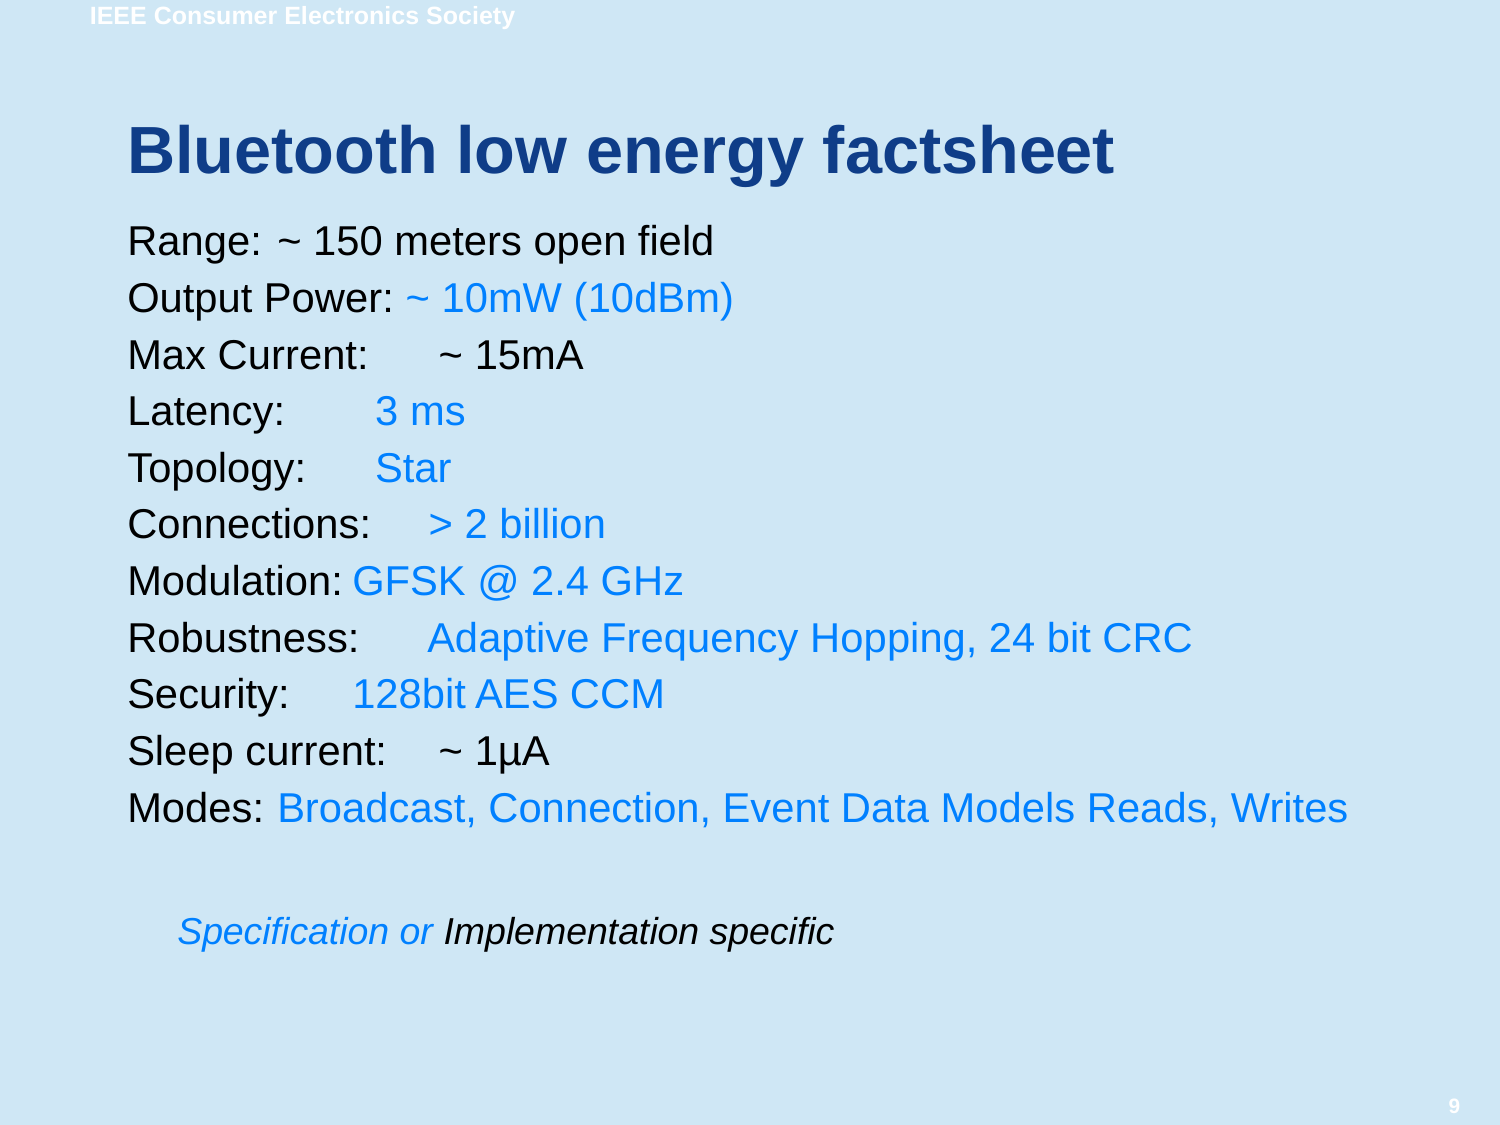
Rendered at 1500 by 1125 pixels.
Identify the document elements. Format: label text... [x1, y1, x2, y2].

title Bluetooth low energy factsheet [112, 99, 1388, 200]
list Range: ~ 150 meters open field Output Power: ~ 10mW (10dBm) Max Current: ~ 15mA Latency: 3 ms Topology: Star Connections: > 2 billion Modulation: GFSK @ 2.4 GHz Robustness: Adaptive Frequency Hopping, 24 bit CRC Security: 128bit AES CCM Sleep current: ~ 1µA Modes: Broadcast, Connection, Event Data Models Reads, Writes [112, 212, 1388, 1000]
text_box Specification or Implementation specific [162, 899, 1235, 988]
